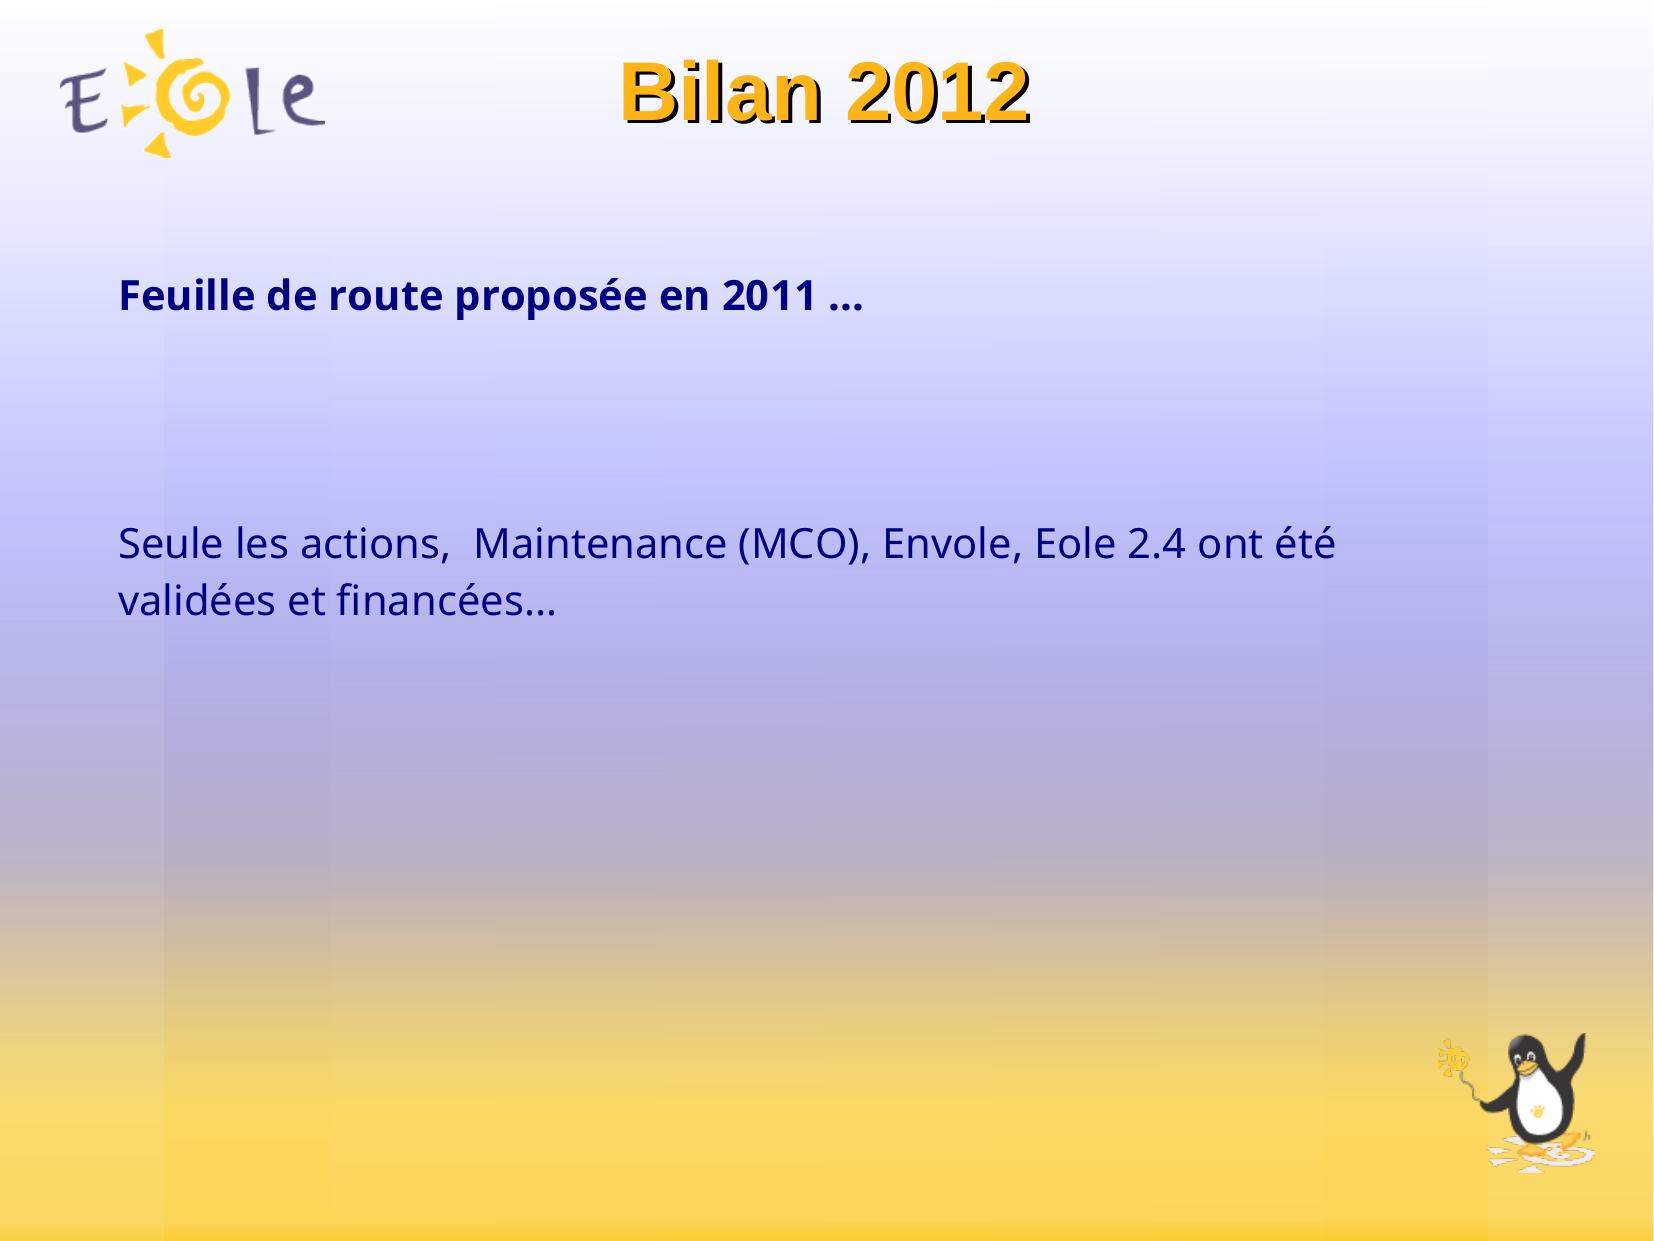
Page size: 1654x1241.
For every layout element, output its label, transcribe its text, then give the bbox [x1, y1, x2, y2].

picture [0, 0, 1654, 1241]
title Bilan 2012 [80, 27, 1569, 156]
list Feuille de route proposée en 2011 ... Seule les actions, Maintenance (MCO), Envole, Eole 2.4 ont été validées et financées... [118, 265, 1477, 1096]
